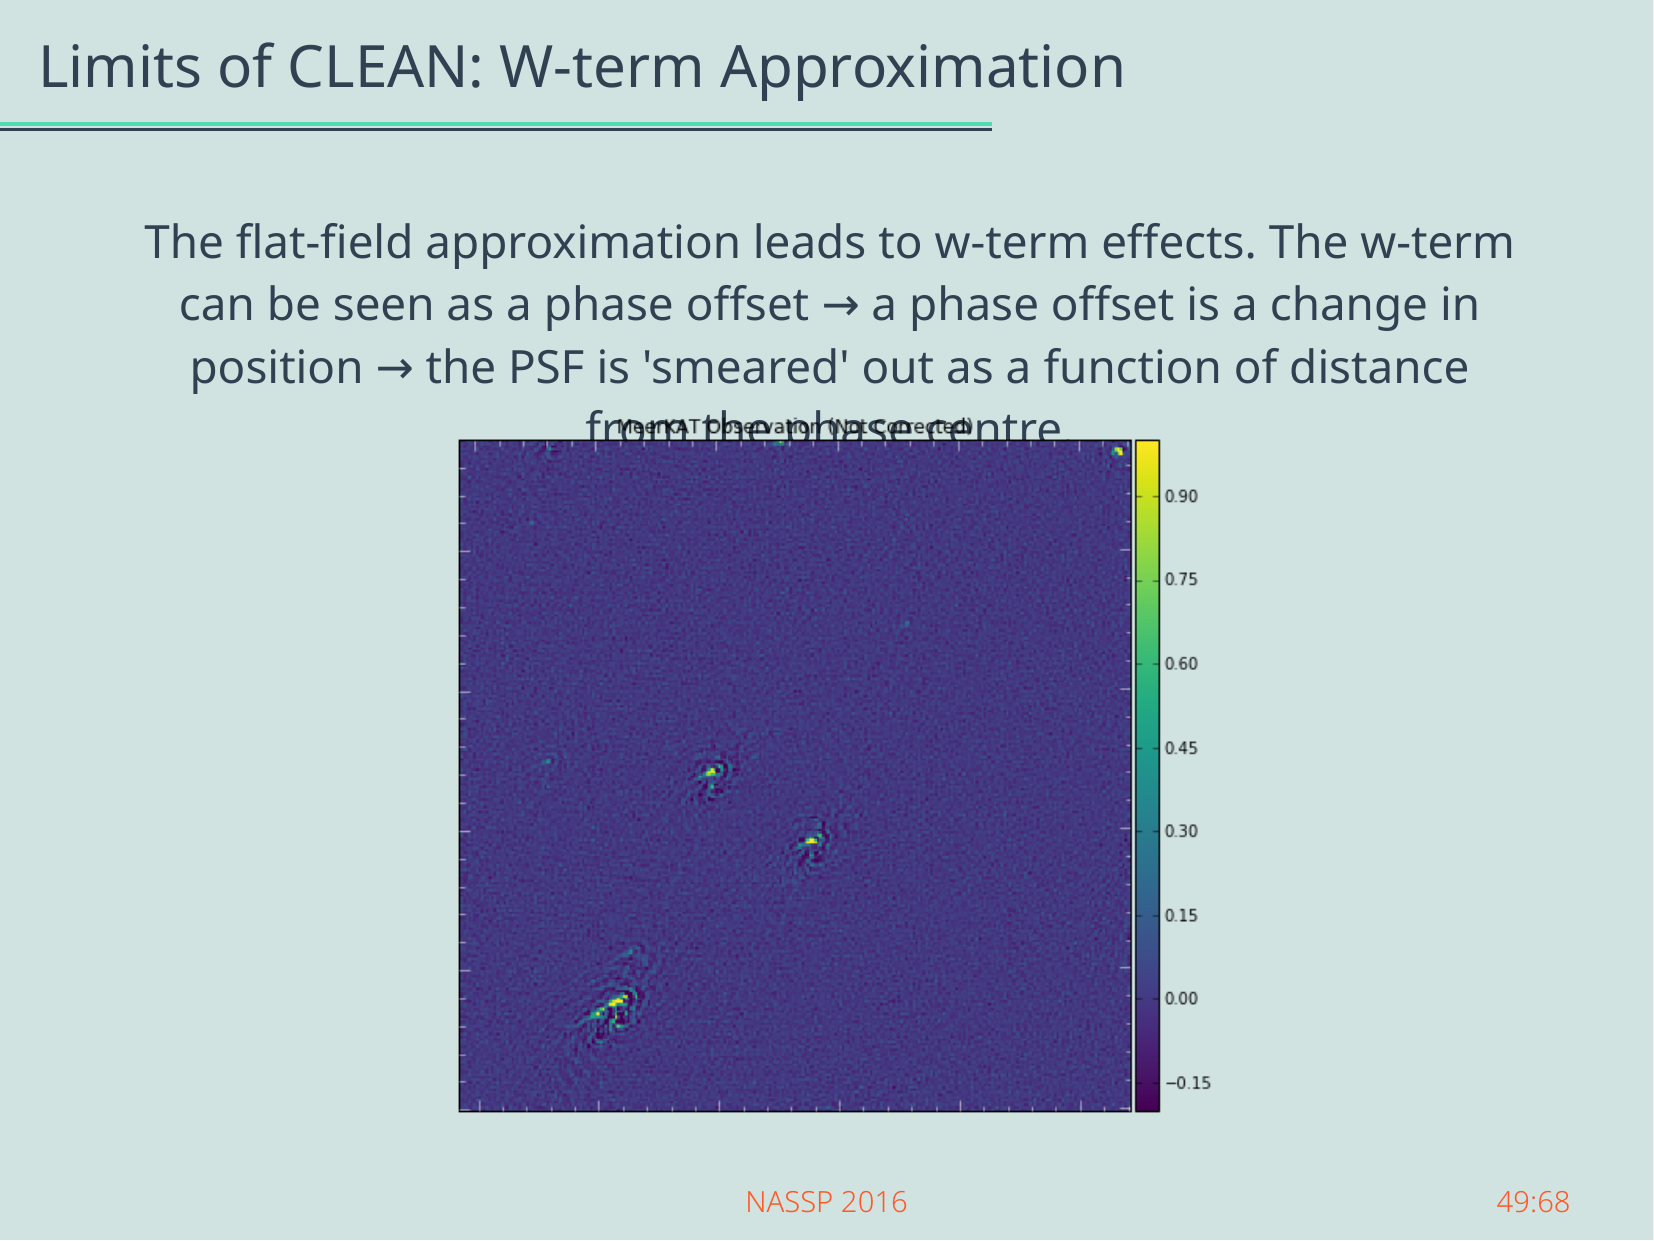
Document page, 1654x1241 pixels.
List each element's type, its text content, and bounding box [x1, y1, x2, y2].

picture [448, 407, 1223, 1122]
text_box The flat-field approximation leads to w-term effects. The w-term can be seen as a phase offset → a phase offset is a change in position → the PSF is 'smeared' out as a function of distance from the phase centre. [124, 201, 1536, 382]
text_box Limits of CLEAN: W-term Approximation [23, 17, 1441, 103]
